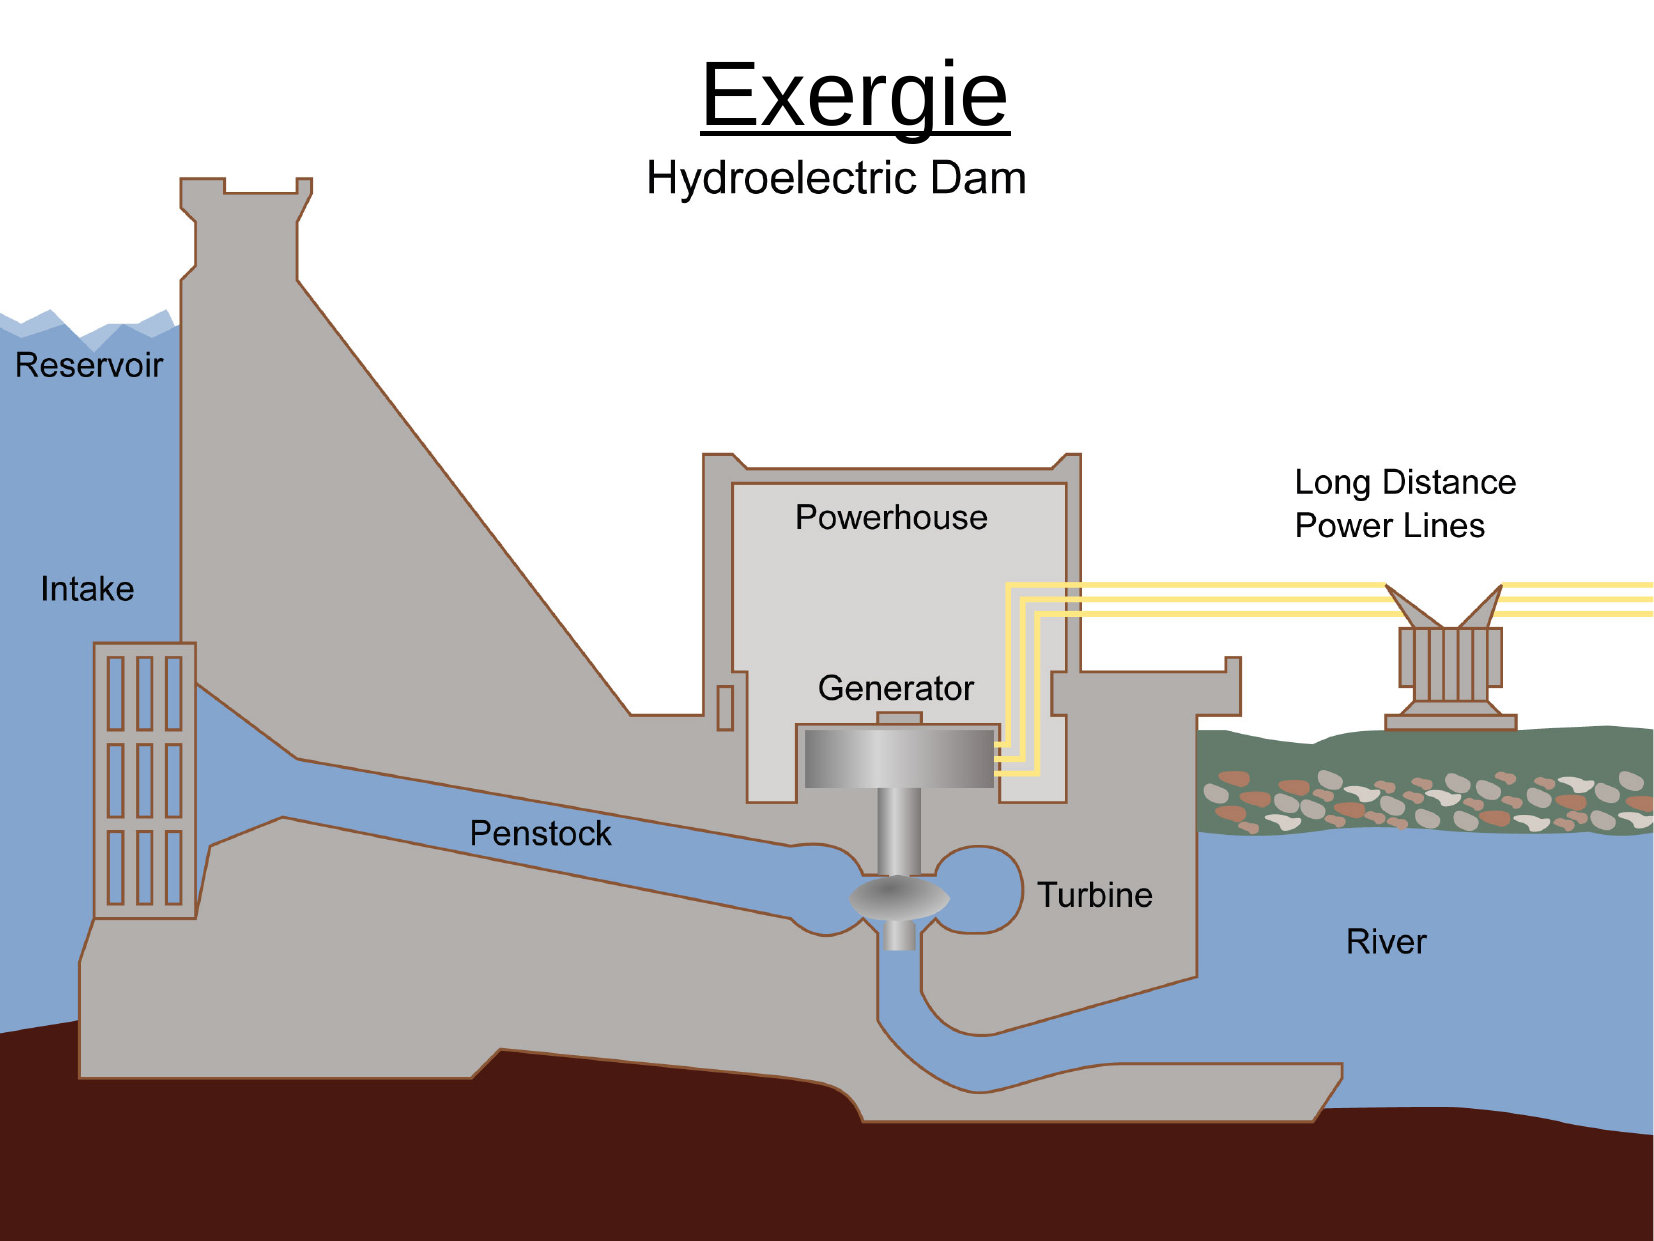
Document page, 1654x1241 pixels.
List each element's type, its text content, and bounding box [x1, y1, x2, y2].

text_box Exergie [685, 35, 1028, 153]
picture [0, 153, 1654, 1241]
